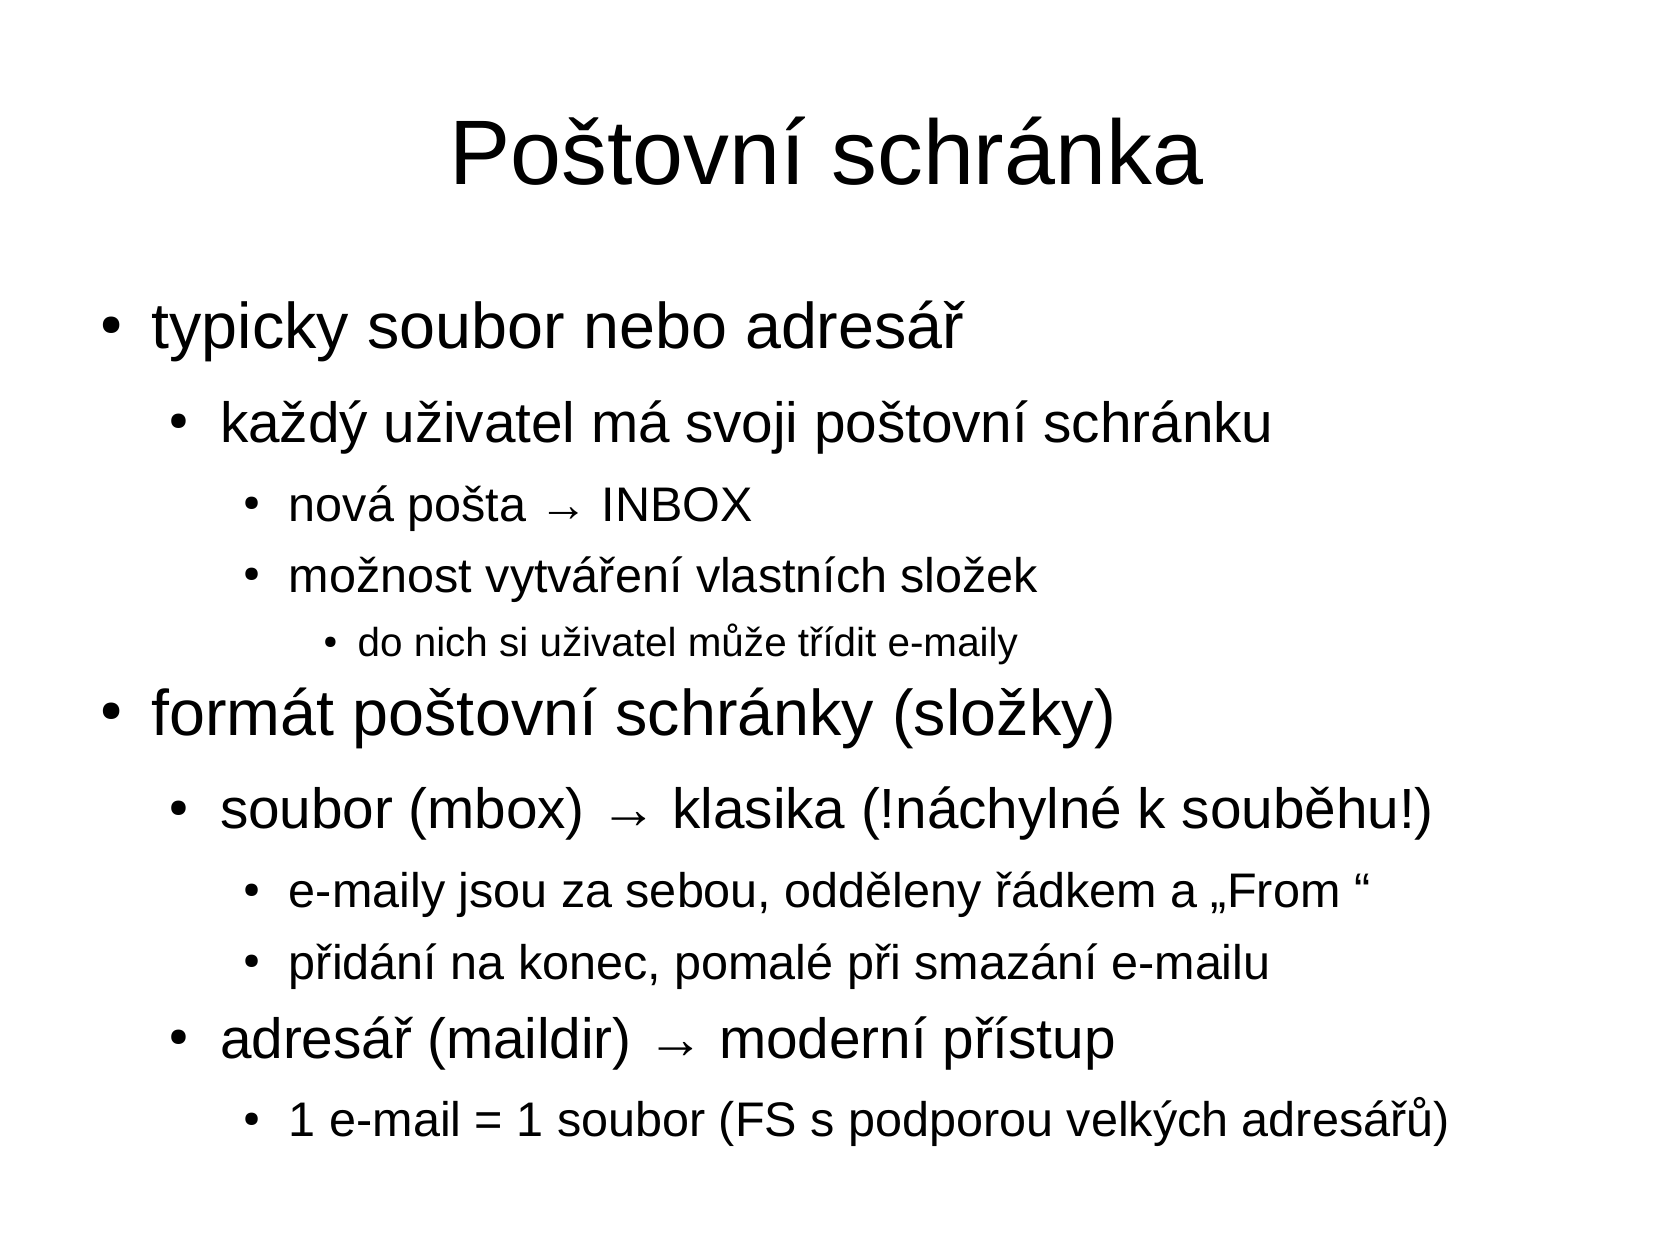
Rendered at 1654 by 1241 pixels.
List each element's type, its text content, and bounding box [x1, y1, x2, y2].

list typicky soubor nebo adresář každý uživatel má svoji poštovní schránku nová pošta → INBOX možnost vytváření vlastních složek do nich si uživatel může třídit e-maily formát poštovní schránky (složky) soubor (mbox) → klasika (!náchylné k souběhu!) e-maily jsou za sebou, odděleny řádkem a „From “ přidání na konec, pomalé při smazání e-mailu adresář (maildir) → moderní přístup 1 e-mail = 1 soubor (FS s podporou velkých adresářů) [82, 290, 1571, 1152]
title Poštovní schránka [82, 49, 1571, 257]
